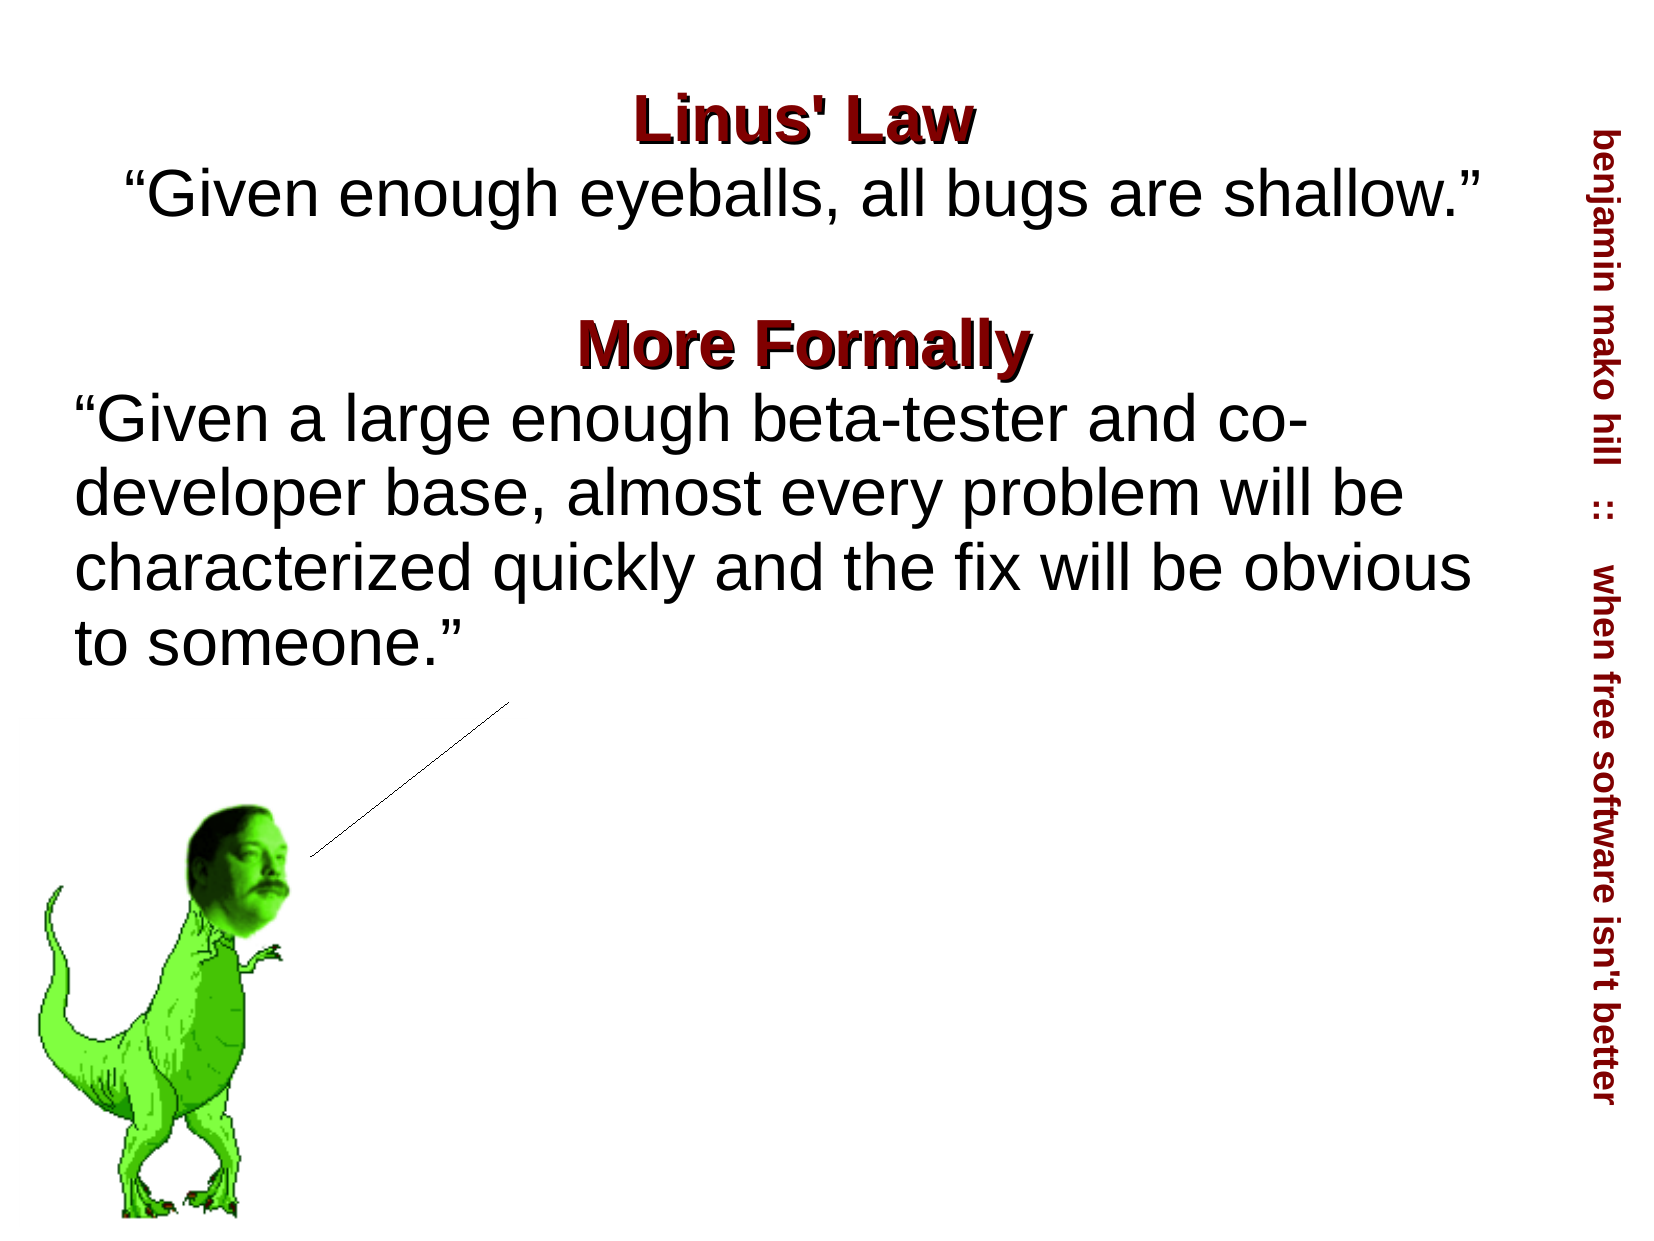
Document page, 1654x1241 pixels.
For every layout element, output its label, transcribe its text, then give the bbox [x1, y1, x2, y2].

picture [18, 717, 528, 1227]
subtitle Linus' Law “Given enough eyeballs, all bugs are shallow.” More Formally “Given a large enough beta-tester and co-developer base, almost every problem will be characterized quickly and the fix will be obvious to someone.” [74, 45, 1534, 716]
